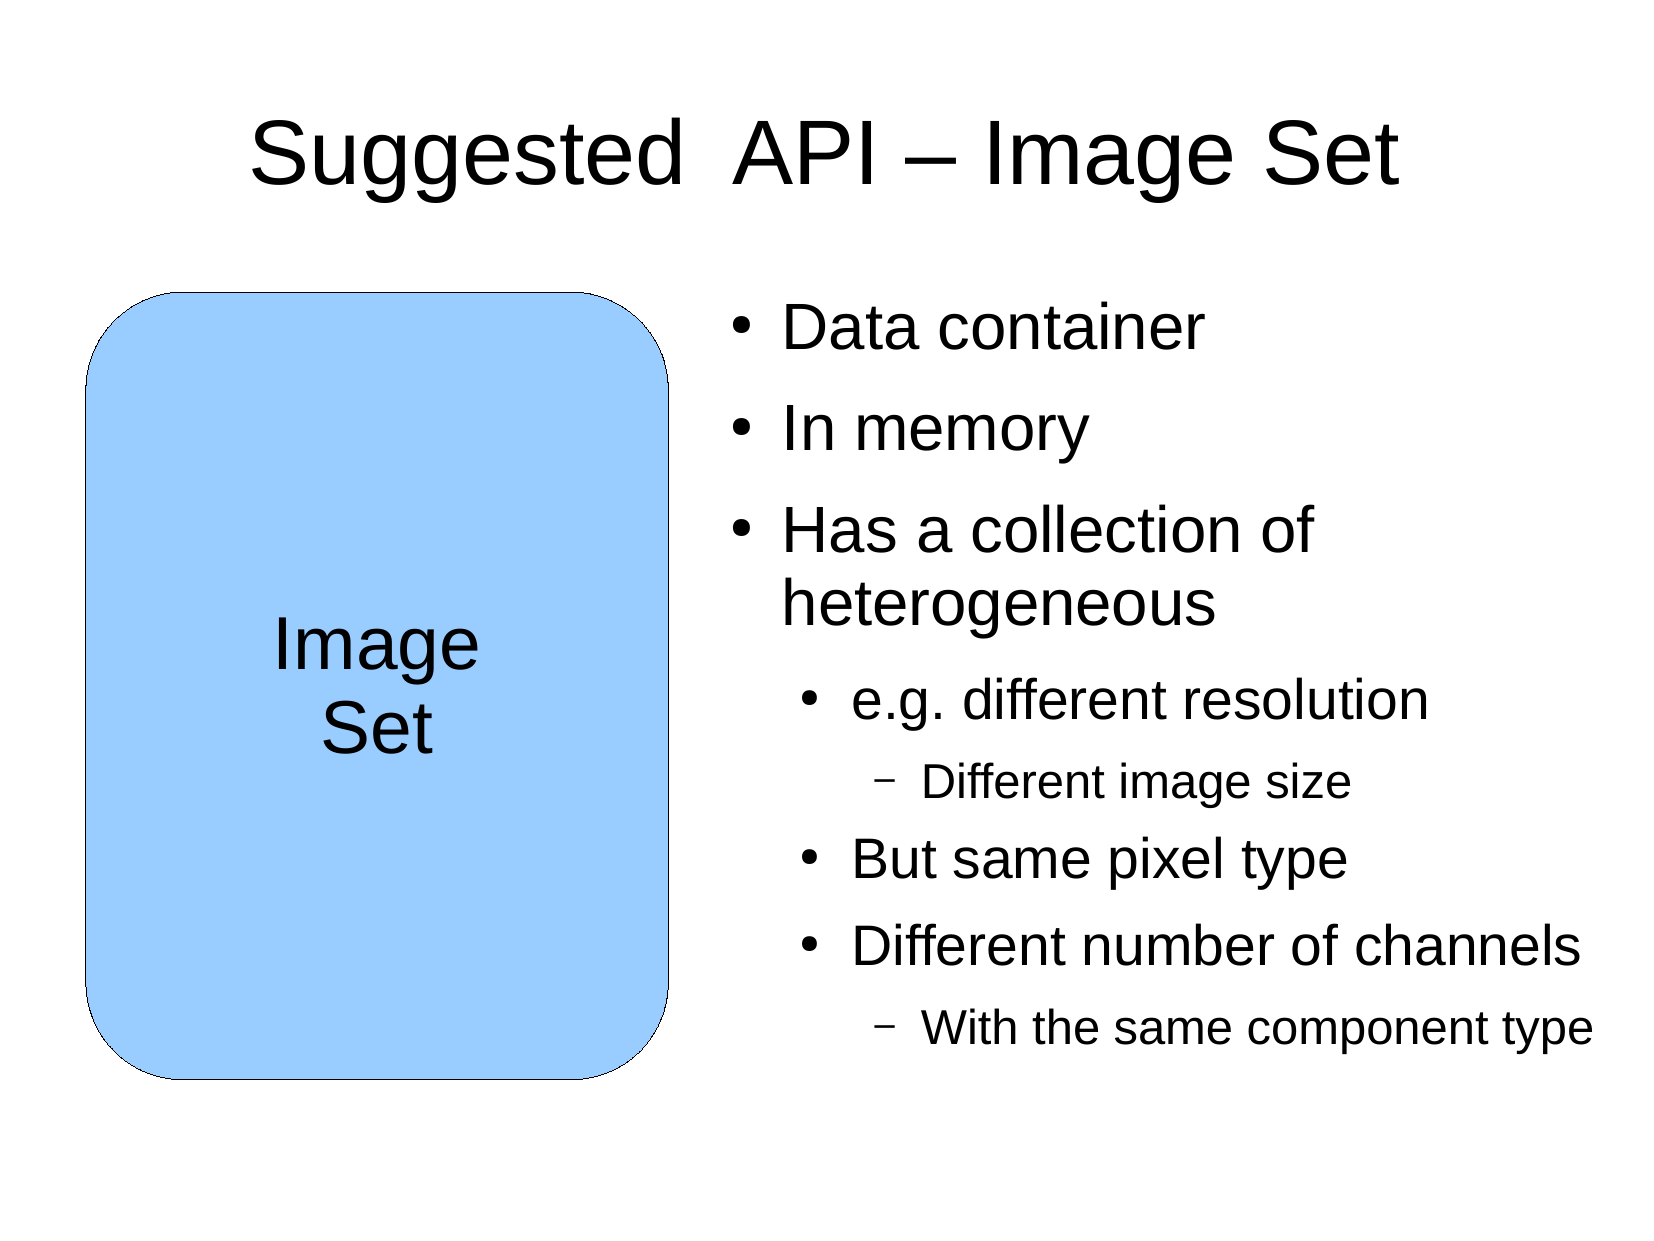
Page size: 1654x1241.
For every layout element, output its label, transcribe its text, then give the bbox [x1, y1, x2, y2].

title Suggested API – Image Set [37, 49, 1613, 257]
text_box Image Set [85, 292, 669, 1080]
list Data container In memory Has a collection of heterogeneous e.g. different resolution Different image size But same pixel type Different number of channels With the same component type [712, 290, 1613, 1109]
